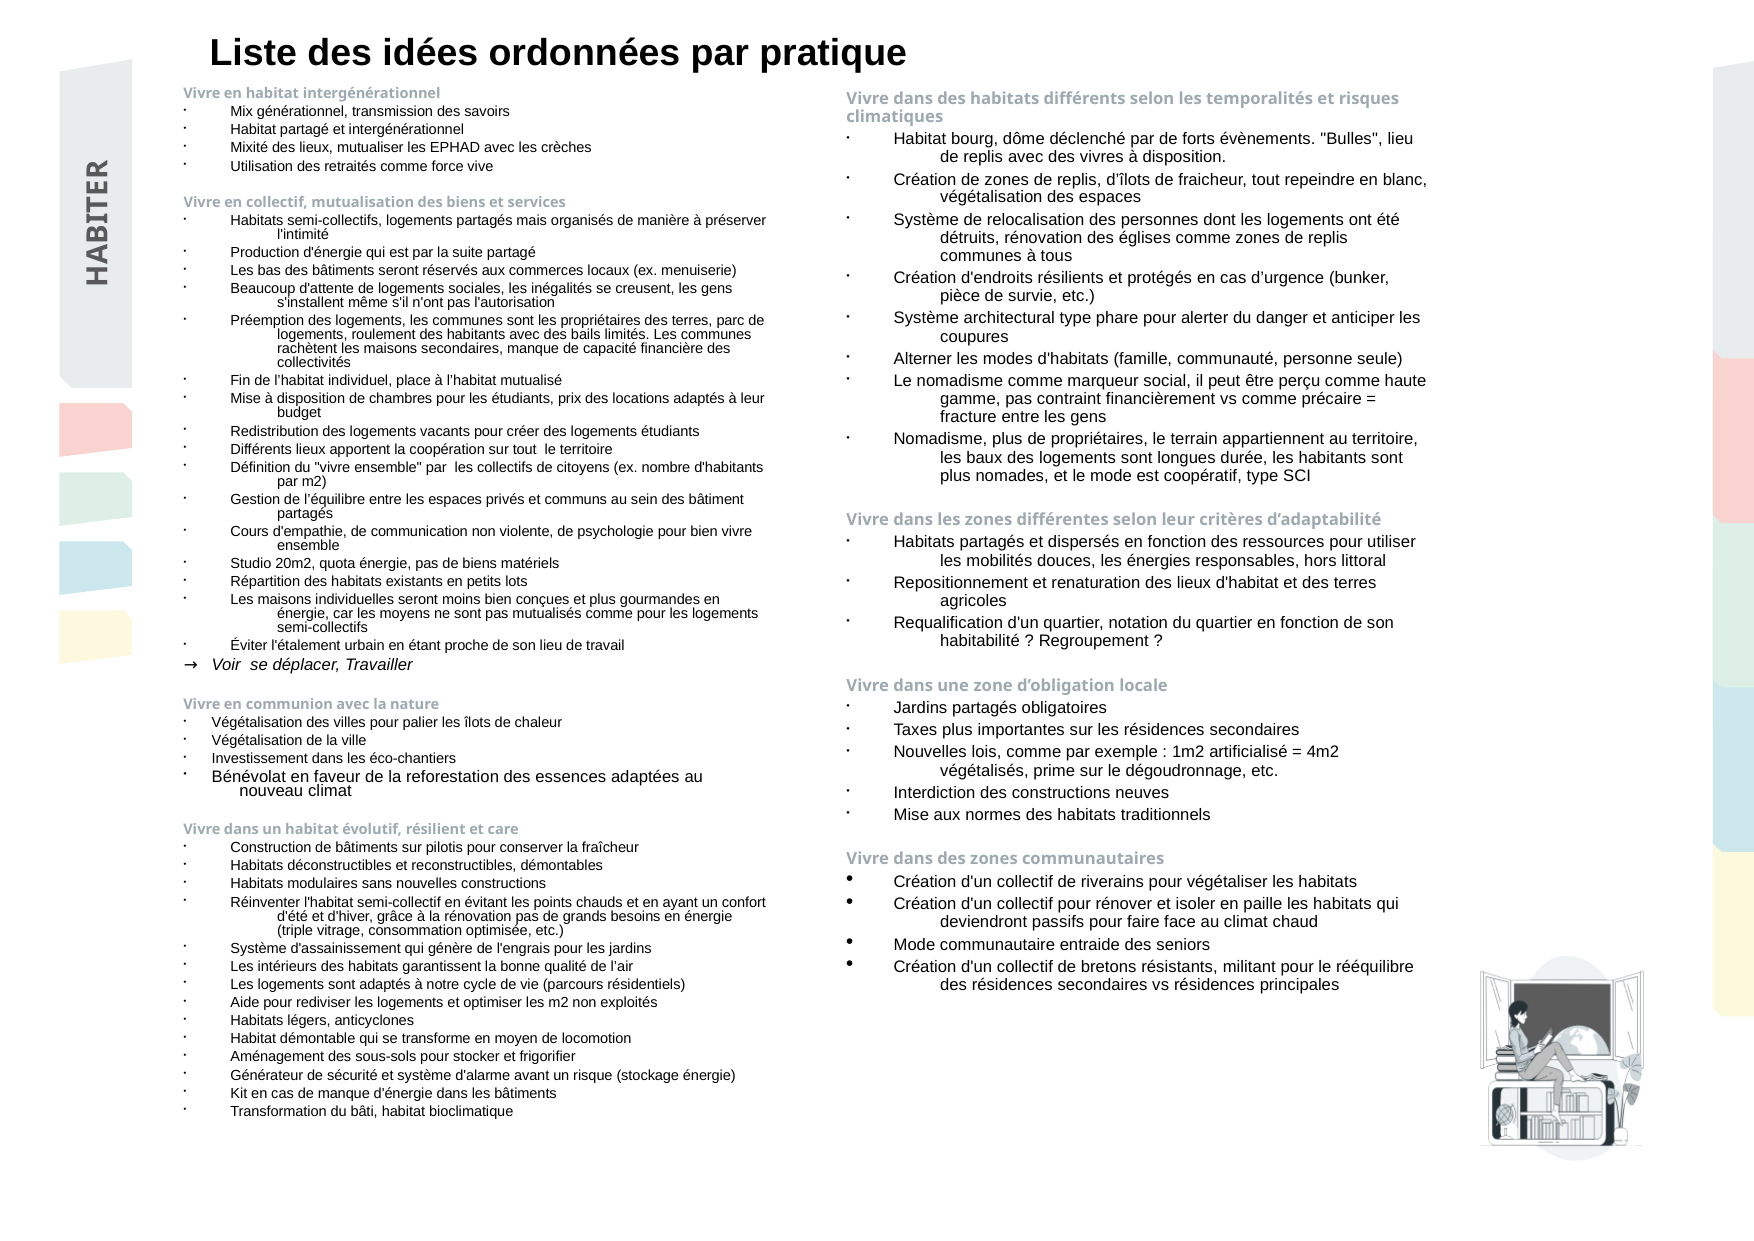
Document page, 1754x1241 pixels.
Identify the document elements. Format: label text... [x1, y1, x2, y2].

text_box [59, 472, 133, 526]
text_box [59, 403, 133, 457]
text_box [59, 541, 133, 595]
text_box [1712, 61, 1754, 1017]
text_box Vivre en habitat intergénérationnel Mix générationnel, transmission des savoirs Habitat partagé et intergénérationnel Mixité des lieux, mutualiser les EPHAD avec les crèches Utilisation des retraités comme force vive Vivre en collectif, mutualisation des biens et services Habitats semi-collectifs, logements partagés mais organisés de manière à préserver l'intimité Production d'énergie qui est par la suite partagé Les bas des bâtiments seront réservés aux commerces locaux (ex. menuiserie) Beaucoup d'attente de logements sociales, les inégalités se creusent, les gens s'installent même s'il n'ont pas l'autorisation Préemption des logements, les communes sont les propriétaires des terres, parc de logements, roulement des habitants avec des bails limités. Les communes rachètent les maisons secondaires, manque de capacité financière des collectivités Fin de l’habitat individuel, place à l’habitat mutualisé Mise à disposition de chambres pour les étudiants, prix des locations adaptés à leur budget Redistribution des logements vacants pour créer des logements étudiants Différents lieux apportent la coopération sur tout le territoire Définition du "vivre ensemble" par les collectifs de citoyens (ex. nombre d'habitants par m2) Gestion de l’équilibre entre les espaces privés et communs au sein des bâtiment partagés Cours d'empathie, de communication non violente, de psychologie pour bien vivre ensemble Studio 20m2, quota énergie, pas de biens matériels Répartition des habitats existants en petits lots Les maisons individuelles seront moins bien conçues et plus gourmandes en énergie, car les moyens ne sont pas mutualisés comme pour les logements semi-collectifs Éviter l'étalement urbain en étant proche de son lieu de travail Voir se déplacer, Travailler Vivre en communion avec la nature Végétalisation des villes pour palier les îlots de chaleur Végétalisation de la ville Investissement dans les éco-chantiers Bénévolat en faveur de la reforestation des essences adaptées au nouveau climat Vivre dans un habitat évolutif, résilient et care Construction de bâtiments sur pilotis pour conserver la fraîcheur Habitats déconstructibles et reconstructibles, démontables Habitats modulaires sans nouvelles constructions Réinventer l'habitat semi-collectif en évitant les points chauds et en ayant un confort d'été et d'hiver, grâce à la rénovation pas de grands besoins en énergie (triple vitrage, consommation optimisée, etc.) Système d'assainissement qui génère de l'engrais pour les jardins Les intérieurs des habitats garantissent la bonne qualité de l’air Les logements sont adaptés à notre cycle de vie (parcours résidentiels) Aide pour rediviser les logements et optimiser les m2 non exploités Habitats légers, anticyclones Habitat démontable qui se transforme en moyen de locomotion Aménagement des sous-sols pour stocker et frigorifier Générateur de sécurité et système d'alarme avant un risque (stockage énergie) Kit en cas de manque d'énergie dans les bâtiments Transformation du bâti, habitat bioclimatique [168, 80, 783, 1164]
text_box Liste des idées ordonnées par pratique [195, 21, 992, 78]
picture [1471, 947, 1653, 1169]
text_box HABITER [59, 59, 133, 389]
text_box Vivre dans des habitats différents selon les temporalités et risques climatiques Habitat bourg, dôme déclenché par de forts évènements. "Bulles", lieu de replis avec des vivres à disposition. Création de zones de replis, d’îlots de fraicheur, tout repeindre en blanc, végétalisation des espaces Système de relocalisation des personnes dont les logements ont été détruits, rénovation des églises comme zones de replis communes à tous Création d'endroits résilients et protégés en cas d’urgence (bunker, pièce de survie, etc.) Système architectural type phare pour alerter du danger et anticiper les coupures Alterner les modes d'habitats (famille, communauté, personne seule) Le nomadisme comme marqueur social, il peut être perçu comme haute gamme, pas contraint financièrement vs comme précaire = fracture entre les gens Nomadisme, plus de propriétaires, le terrain appartiennent au territoire, les baux des logements sont longues durée, les habitants sont plus nomades, et le mode est coopératif, type SCI Vivre dans les zones différentes selon leur critères d’adaptabilité Habitats partagés et dispersés en fonction des ressources pour utiliser les mobilités douces, les énergies responsables, hors littoral Repositionnement et renaturation des lieux d'habitat et des terres agricoles Requalification d'un quartier, notation du quartier en fonction de son habitabilité ? Regroupement ? Vivre dans une zone d’obligation locale Jardins partagés obligatoires Taxes plus importantes sur les résidences secondaires Nouvelles lois, comme par exemple : 1m2 artificialisé = 4m2 végétalisés, prime sur le dégoudronnage, etc. Interdiction des constructions neuves Mise aux normes des habitats traditionnels Vivre dans des zones communautaires Création d'un collectif de riverains pour végétaliser les habitats Création d'un collectif pour rénover et isoler en paille les habitats qui deviendront passifs pour faire face au climat chaud Mode communautaire entraide des seniors Création d'un collectif de bretons résistants, militant pour le rééquilibre des résidences secondaires vs résidences principales [832, 82, 1446, 1042]
text_box [59, 610, 133, 664]
